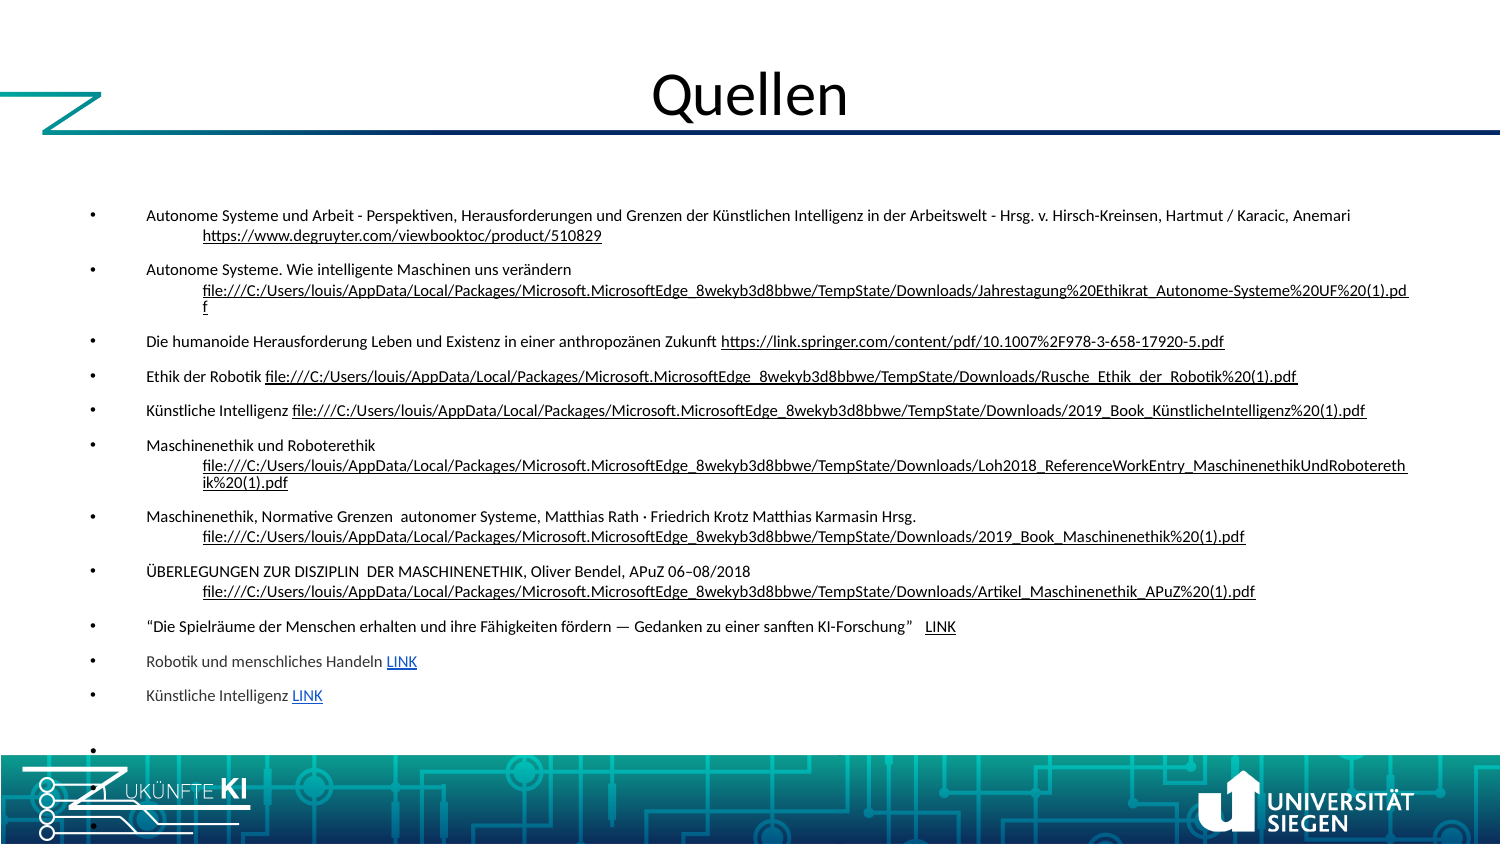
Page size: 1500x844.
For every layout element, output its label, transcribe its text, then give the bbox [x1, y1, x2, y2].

title Quellen [75, 20, 1426, 161]
list Autonome Systeme und Arbeit - Perspektiven, Herausforderungen und Grenzen der Künstlichen Intelligenz in der Arbeitswelt - Hrsg. v. Hirsch-Kreinsen, Hartmut / Karacic, Anemari https://www.degruyter.com/viewbooktoc/product/510829 Autonome Systeme. Wie intelligente Maschinen uns verändern file:///C:/Users/louis/AppData/Local/Packages/Microsoft.MicrosoftEdge_8wekyb3d8bbwe/TempState/Downloads/Jahrestagung%20Ethikrat_Autonome-Systeme%20UF%20(1).pdf Die humanoide Herausforderung Leben und Existenz in einer anthropozänen Zukunft https://link.springer.com/content/pdf/10.1007%2F978-3-658-17920-5.pdf Ethik der Robotik file:///C:/Users/louis/AppData/Local/Packages/Microsoft.MicrosoftEdge_8wekyb3d8bbwe/TempState/Downloads/Rusche_Ethik_der_Robotik%20(1).pdf Künstliche Intelligenz file:///C:/Users/louis/AppData/Local/Packages/Microsoft.MicrosoftEdge_8wekyb3d8bbwe/TempState/Downloads/2019_Book_KünstlicheIntelligenz%20(1).pdf Maschinenethik und Roboterethik file:///C:/Users/louis/AppData/Local/Packages/Microsoft.MicrosoftEdge_8wekyb3d8bbwe/TempState/Downloads/Loh2018_ReferenceWorkEntry_MaschinenethikUndRoboterethik%20(1).pdf Maschinenethik, Normative Grenzen autonomer Systeme, Matthias Rath · Friedrich Krotz Matthias Karmasin Hrsg. file:///C:/Users/louis/AppData/Local/Packages/Microsoft.MicrosoftEdge_8wekyb3d8bbwe/TempState/Downloads/2019_Book_Maschinenethik%20(1).pdf ÜBERLEGUNGEN ZUR DISZIPLIN DER MASCHINENETHIK, Oliver Bendel, APuZ 06–08/2018 file:///C:/Users/louis/AppData/Local/Packages/Microsoft.MicrosoftEdge_8wekyb3d8bbwe/TempState/Downloads/Artikel_Maschinenethik_APuZ%20(1).pdf “Die Spielräume der Menschen erhalten und ihre Fähigkeiten fördern — Gedanken zu einer sanften KI-Forschung” LINK Robotik und menschliches Handeln LINK Künstliche Intelligenz LINK [75, 196, 1426, 754]
